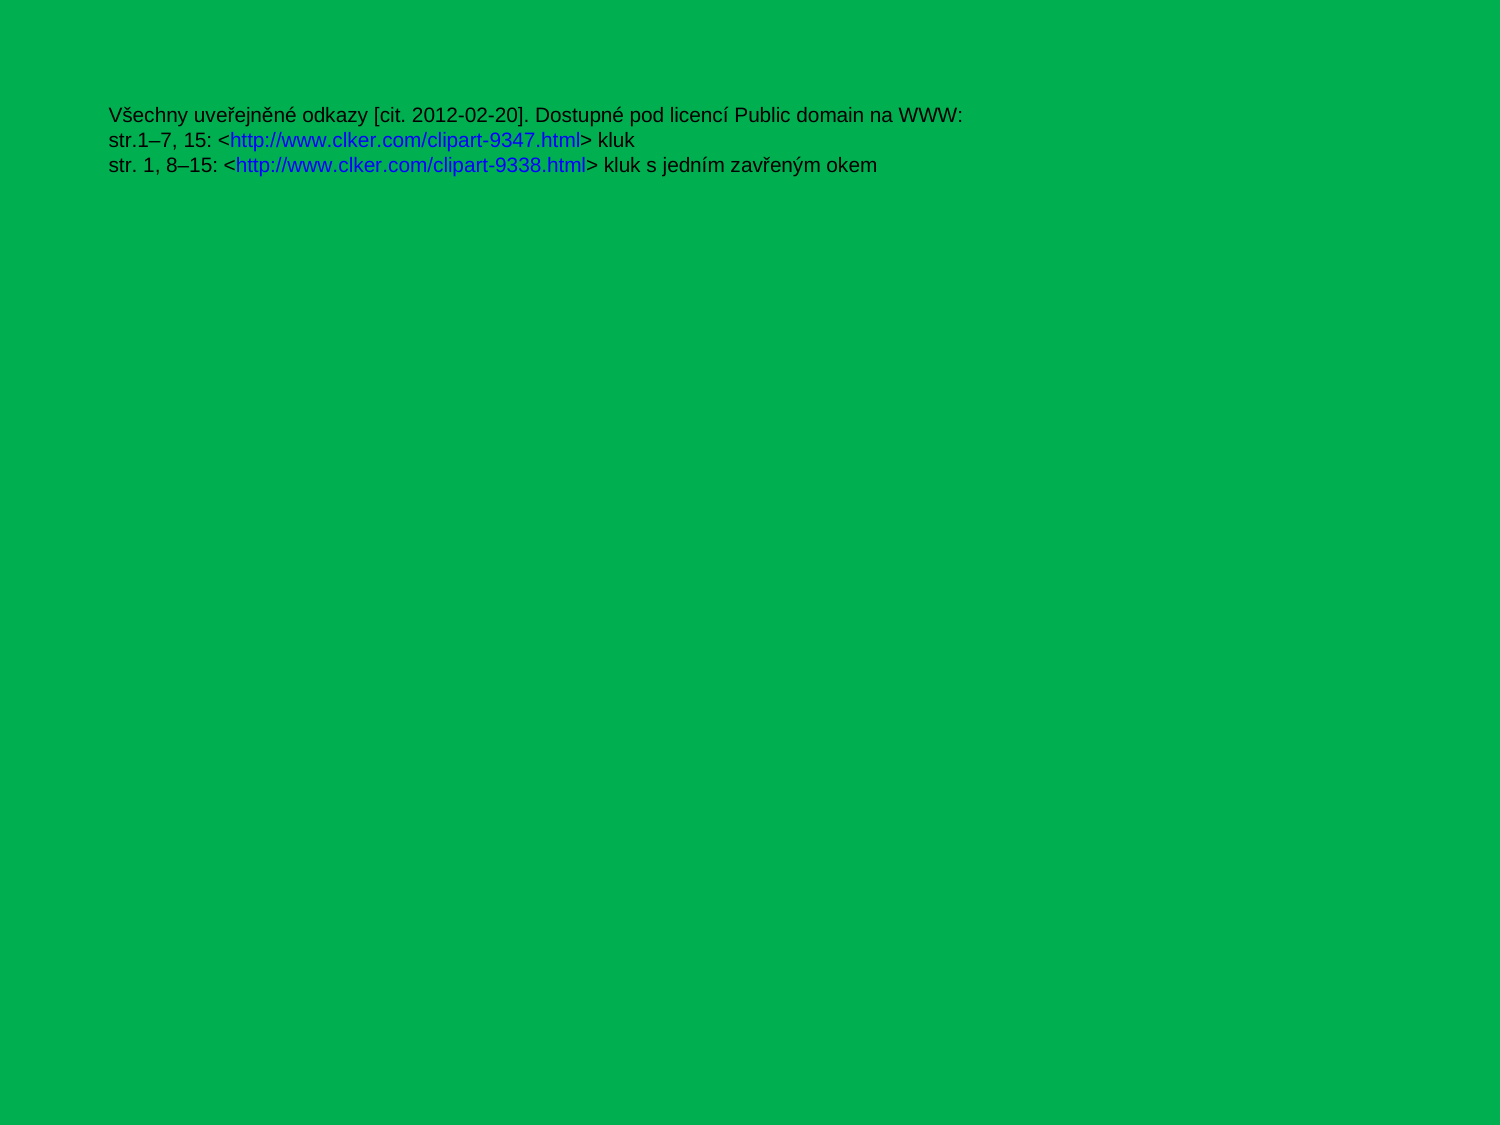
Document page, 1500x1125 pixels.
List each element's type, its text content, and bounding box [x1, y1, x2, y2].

text_box Všechny uveřejněné odkazy [cit. 2012-02-20]. Dostupné pod licencí Public domain na WWW: str.1–7, 15: <http://www.clker.com/clipart-9347.html> kluk str. 1, 8‒15: <http://www.clker.com/clipart-9338.html> kluk s jedním zavřeným okem [93, 93, 1336, 460]
